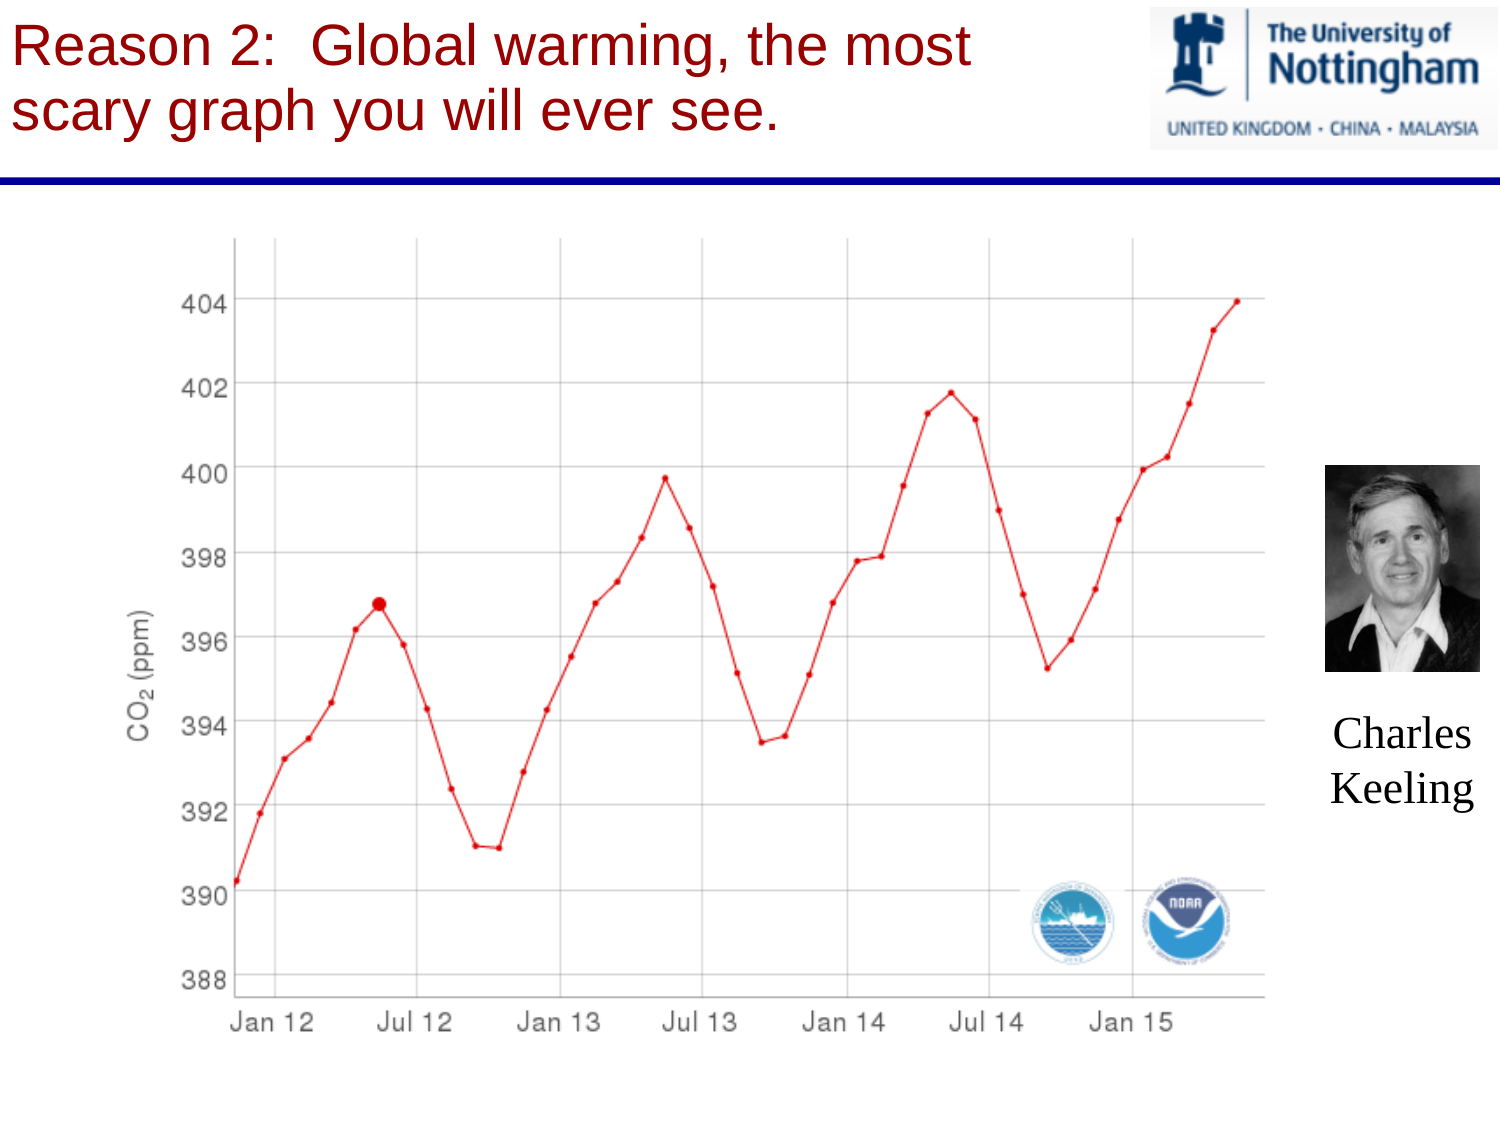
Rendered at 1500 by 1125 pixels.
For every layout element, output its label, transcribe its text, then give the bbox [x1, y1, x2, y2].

picture [1150, 7, 1498, 150]
picture [1325, 465, 1480, 672]
title Reason 2: Global warming, the most scary graph you will ever see. [11, 12, 1125, 143]
text_box Charles Keeling [1273, 695, 1500, 820]
picture [117, 221, 1281, 1044]
